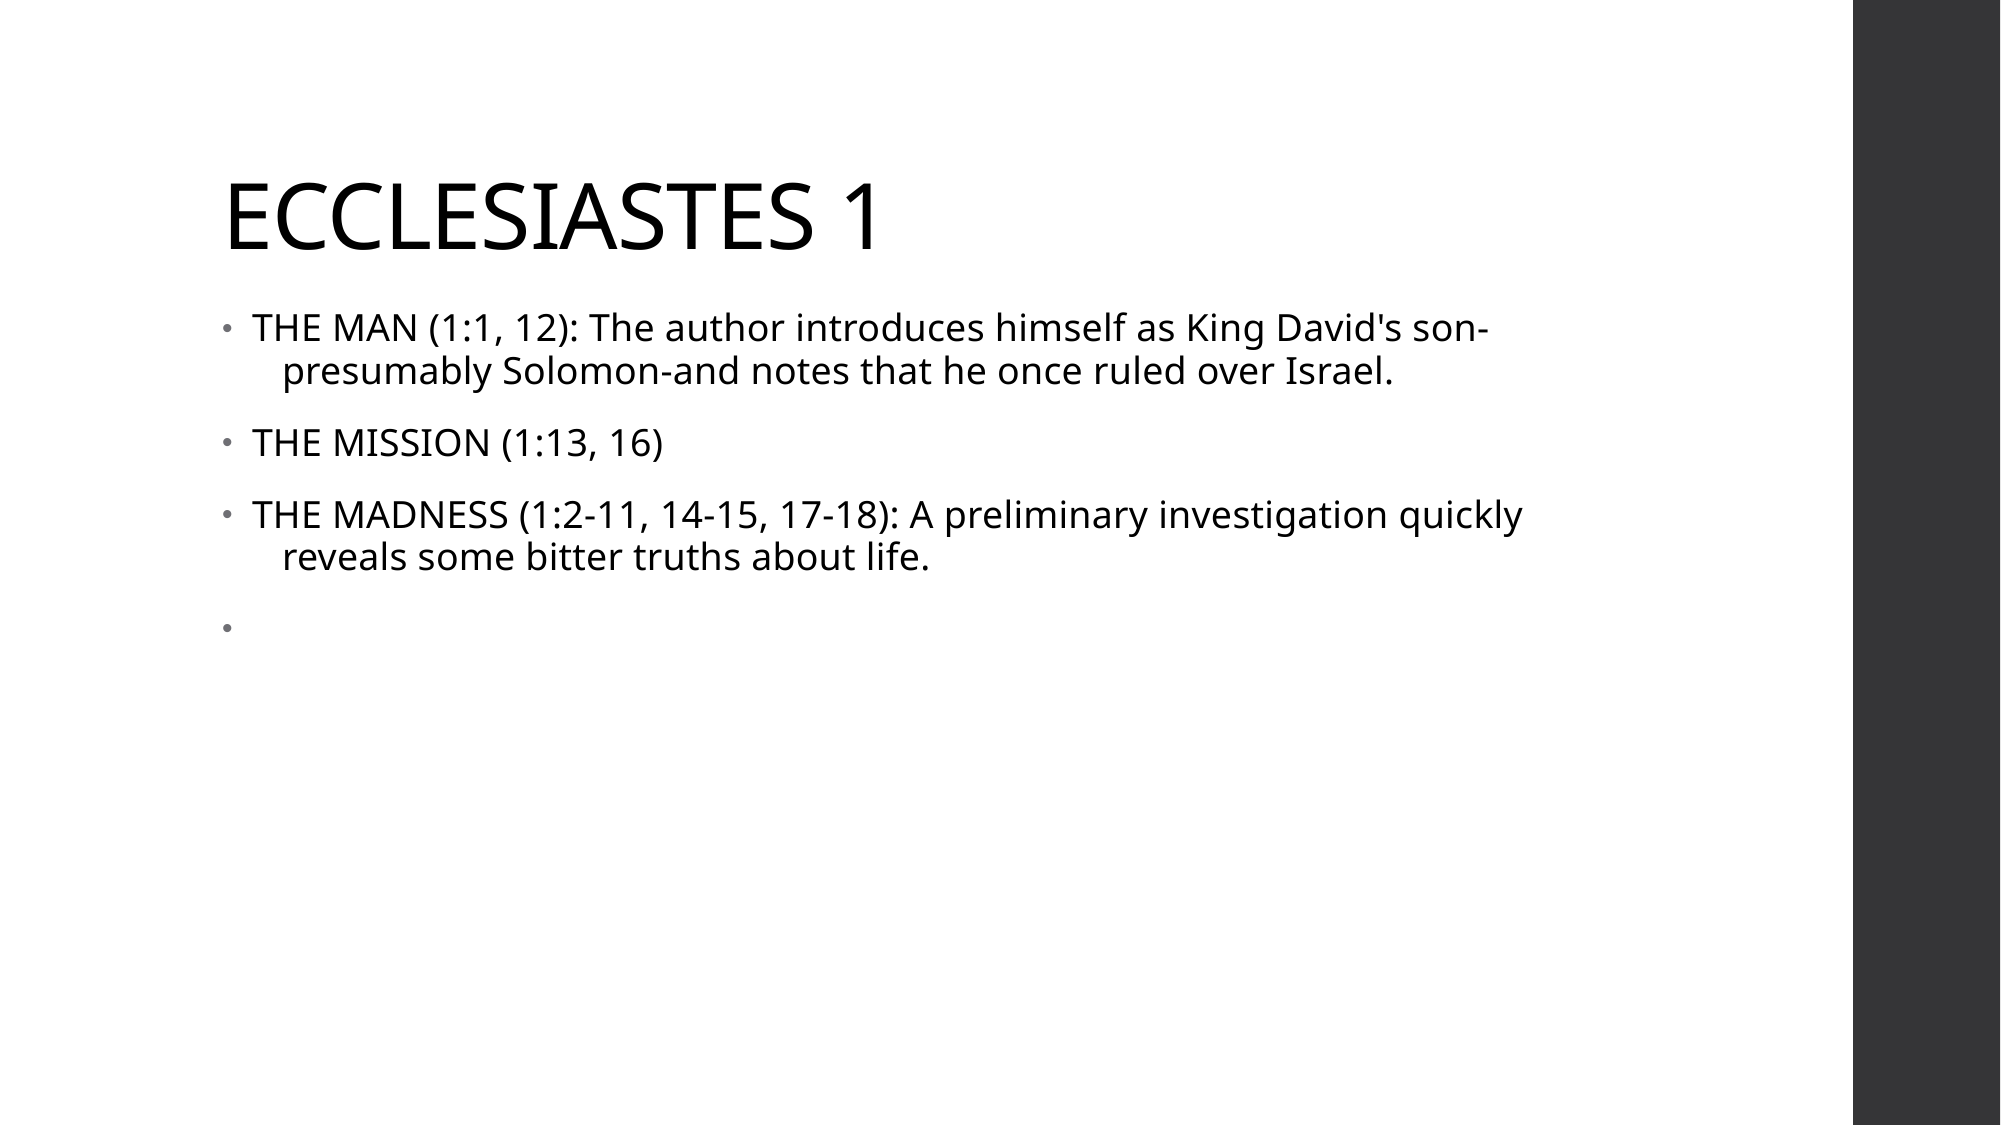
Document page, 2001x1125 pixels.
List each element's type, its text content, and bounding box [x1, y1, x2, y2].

list THE MAN (1:1, 12): The author introduces himself as King David's son-presumably Solomon-and notes that he once ruled over Israel. THE MISSION (1:13, 16) THE MADNESS (1:2-11, 14-15, 17-18): A preliminary investigation quickly reveals some bitter truths about life. [206, 299, 1617, 1014]
title ECCLESIASTES 1 [206, 60, 1797, 278]
